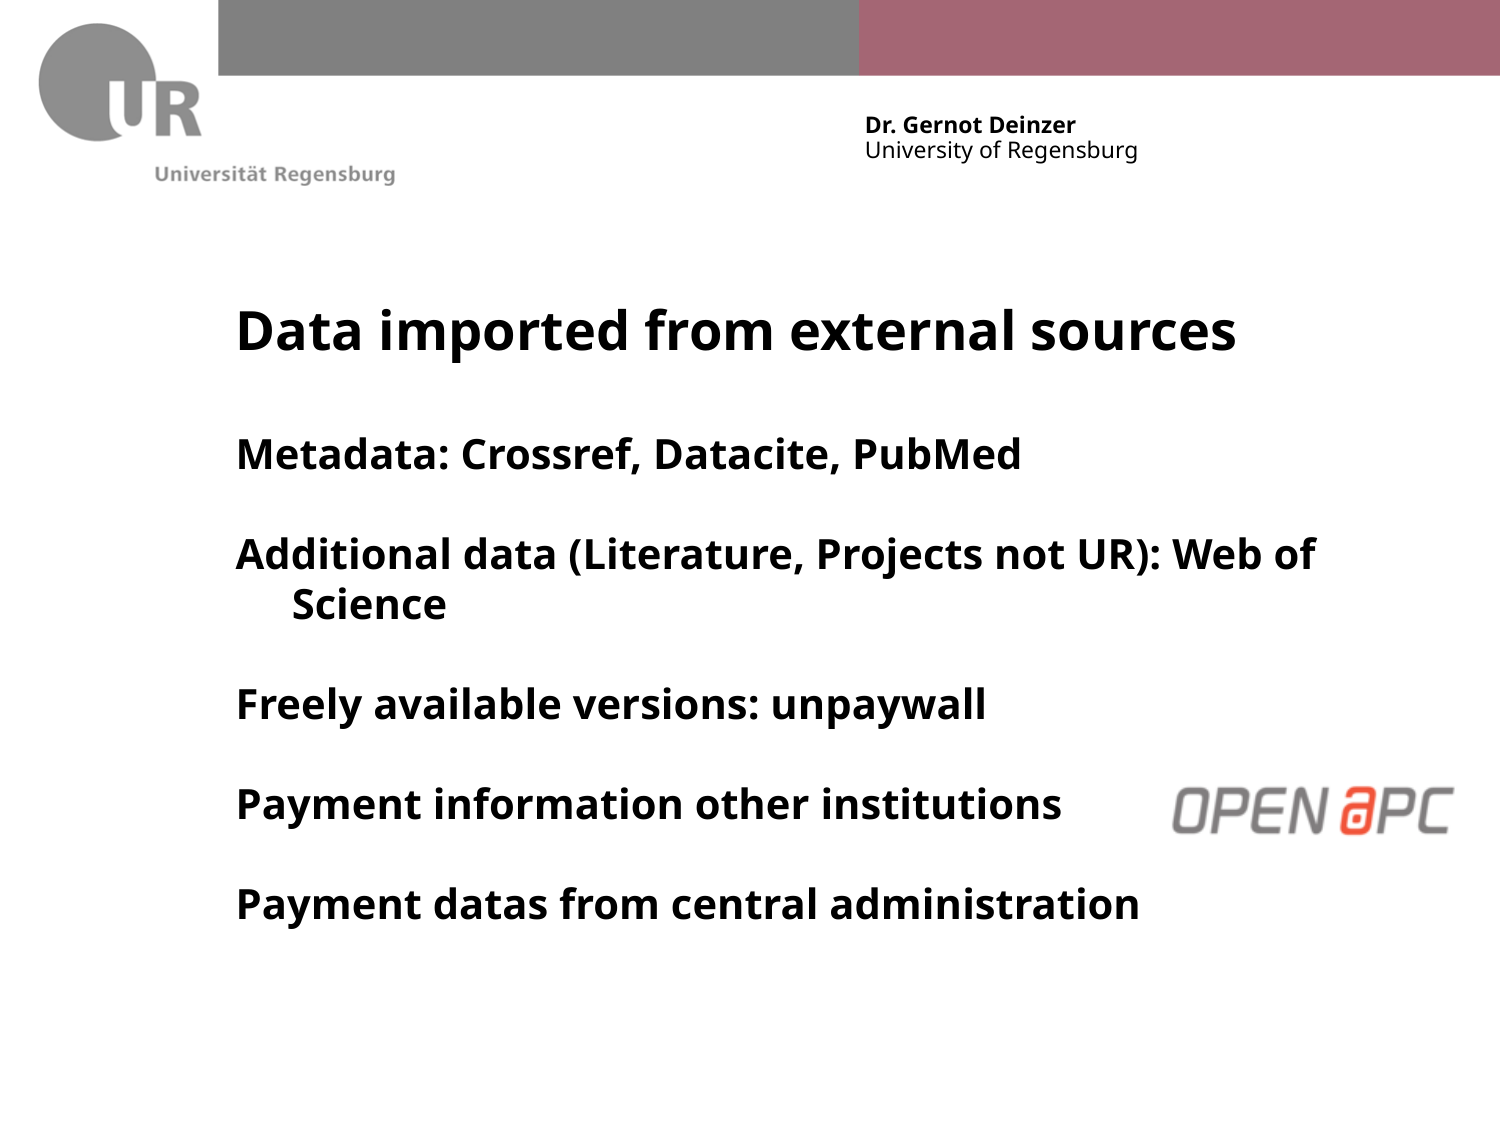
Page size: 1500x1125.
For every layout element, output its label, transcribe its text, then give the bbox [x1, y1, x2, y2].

list Metadata: Crossref, Datacite, PubMed Additional data (Literature, Projects not UR): Web of Science Freely available versions: unpaywall Payment information other institutions Payment datas from central administration [220, 420, 1400, 1071]
picture [17, 18, 419, 209]
picture [1163, 777, 1483, 854]
title Data imported from external sources [220, 271, 1400, 386]
